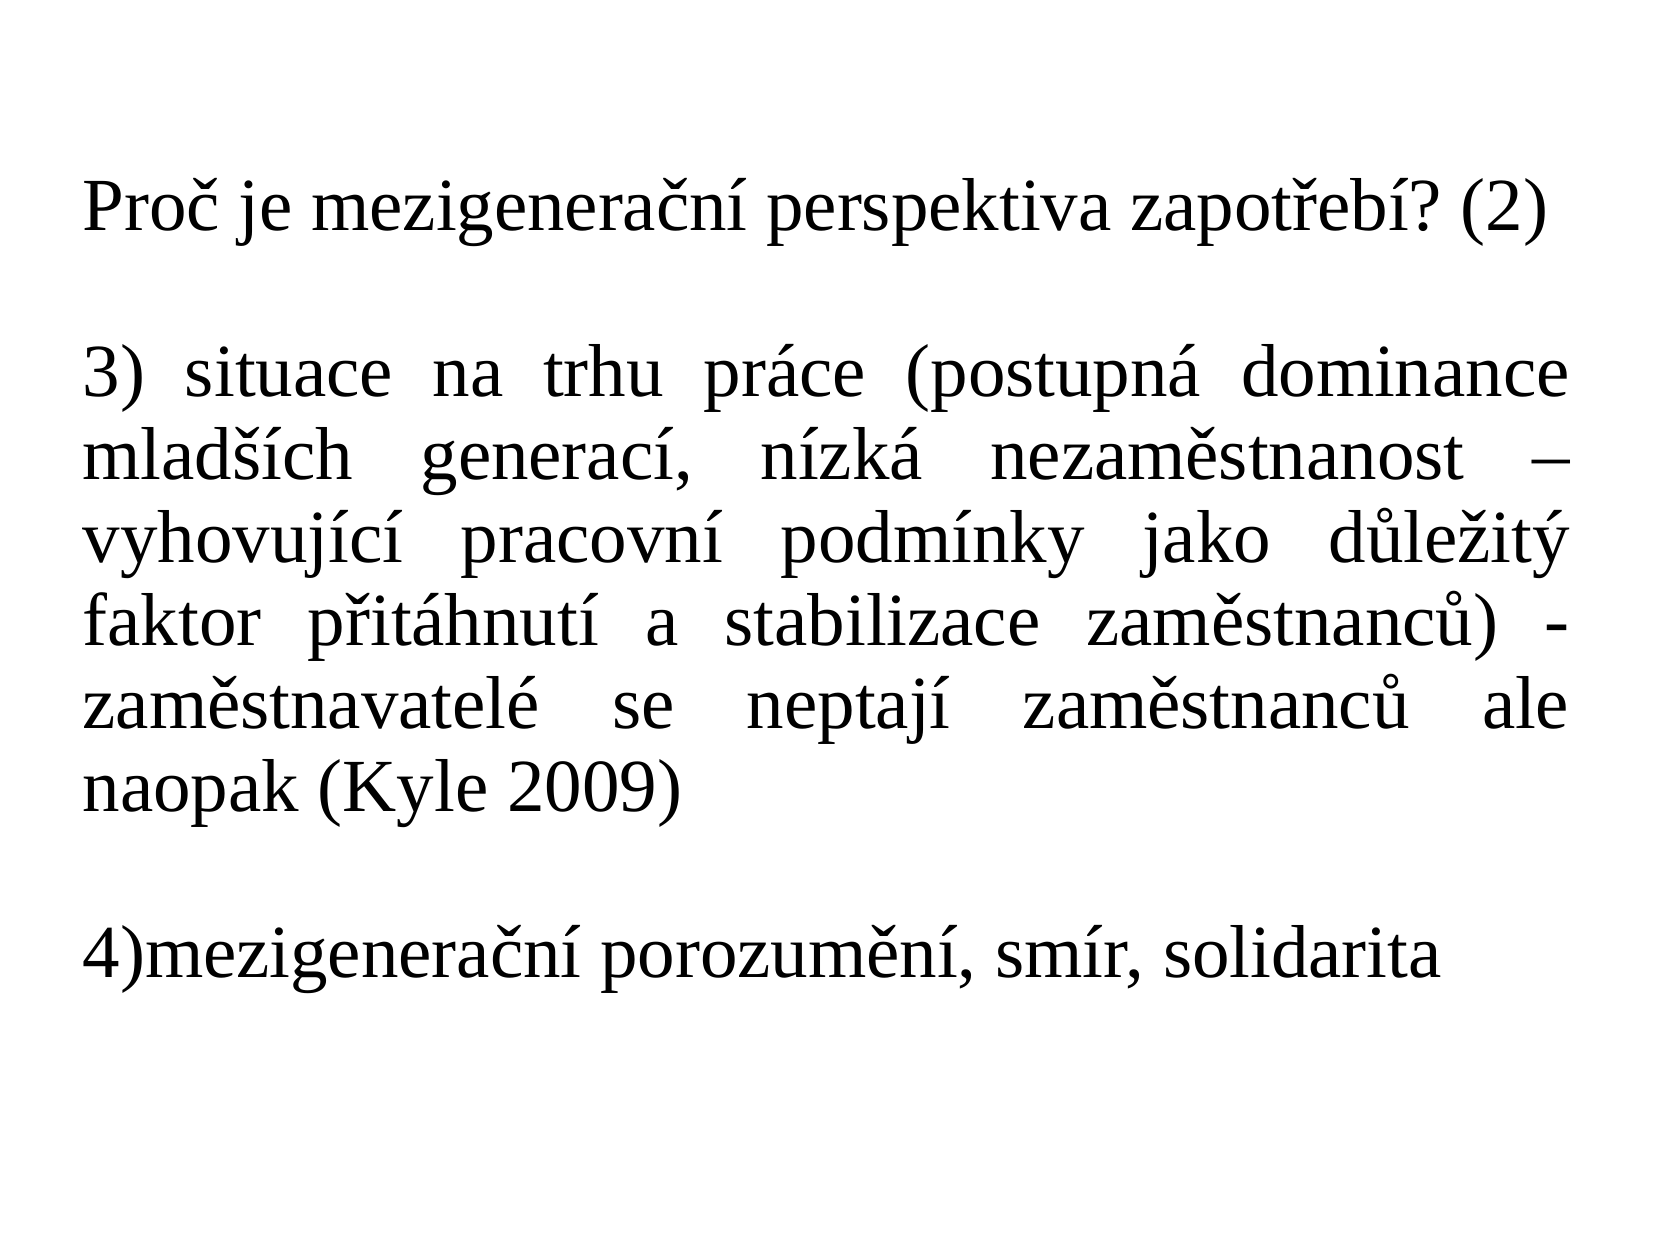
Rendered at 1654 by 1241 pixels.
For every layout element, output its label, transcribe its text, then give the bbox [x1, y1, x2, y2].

subtitle Proč je mezigenerační perspektiva zapotřebí? (2) 3) situace na trhu práce (postupná dominance mladších generací, nízká nezaměstnanost – vyhovující pracovní podmínky jako důležitý faktor přitáhnutí a stabilizace zaměstnanců) - zaměstnavatelé se neptají zaměstnanců ale naopak (Kyle 2009) 4)mezigenerační porozumění, smír, solidarita [82, 49, 1571, 1109]
